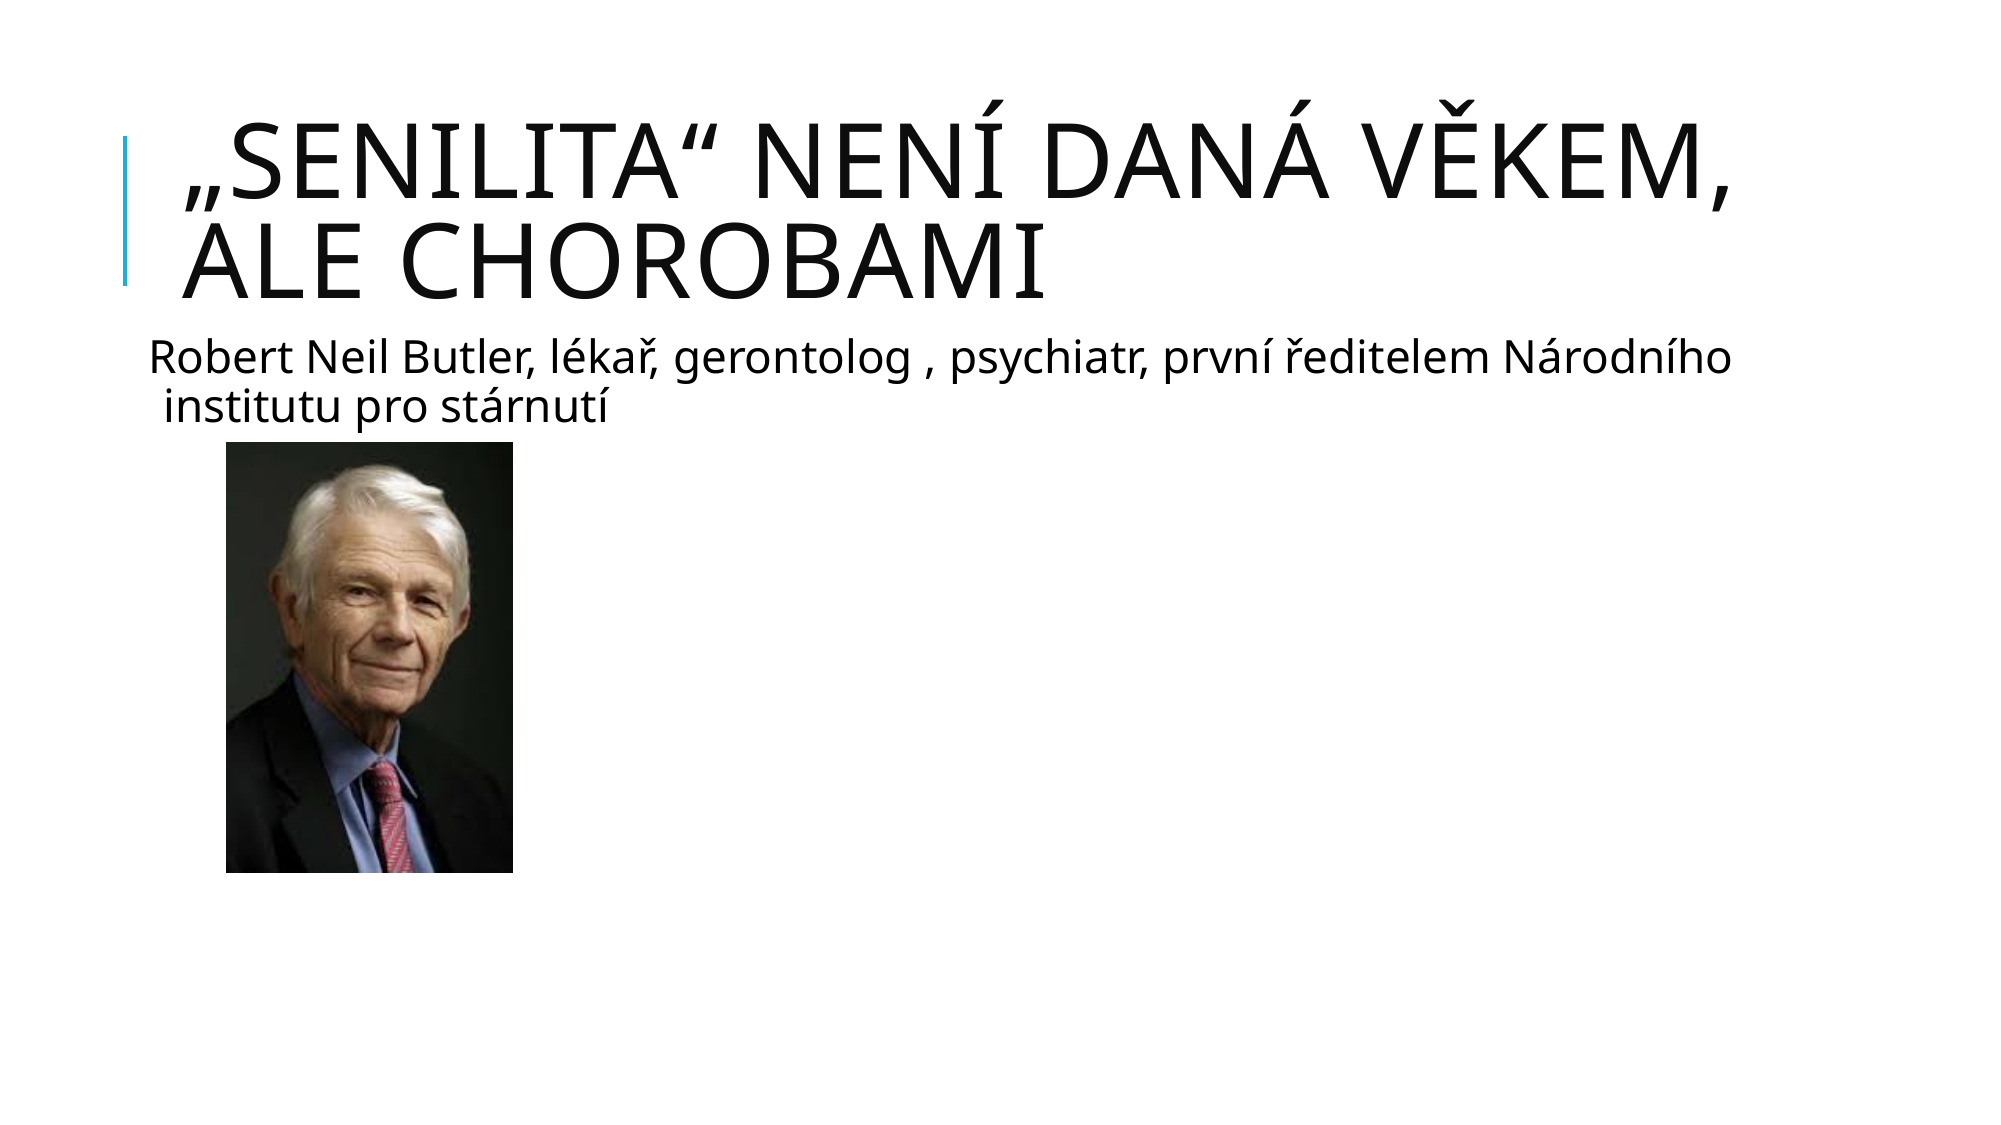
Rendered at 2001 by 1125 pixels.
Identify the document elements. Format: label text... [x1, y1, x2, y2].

list Robert Neil Butler, lékař, gerontolog , psychiatr, první ředitelem Národního institutu pro stárnutí [125, 326, 1851, 1040]
title „Senilita“ není daná věkem, ale chorobami [168, 96, 1763, 326]
picture [226, 442, 513, 873]
